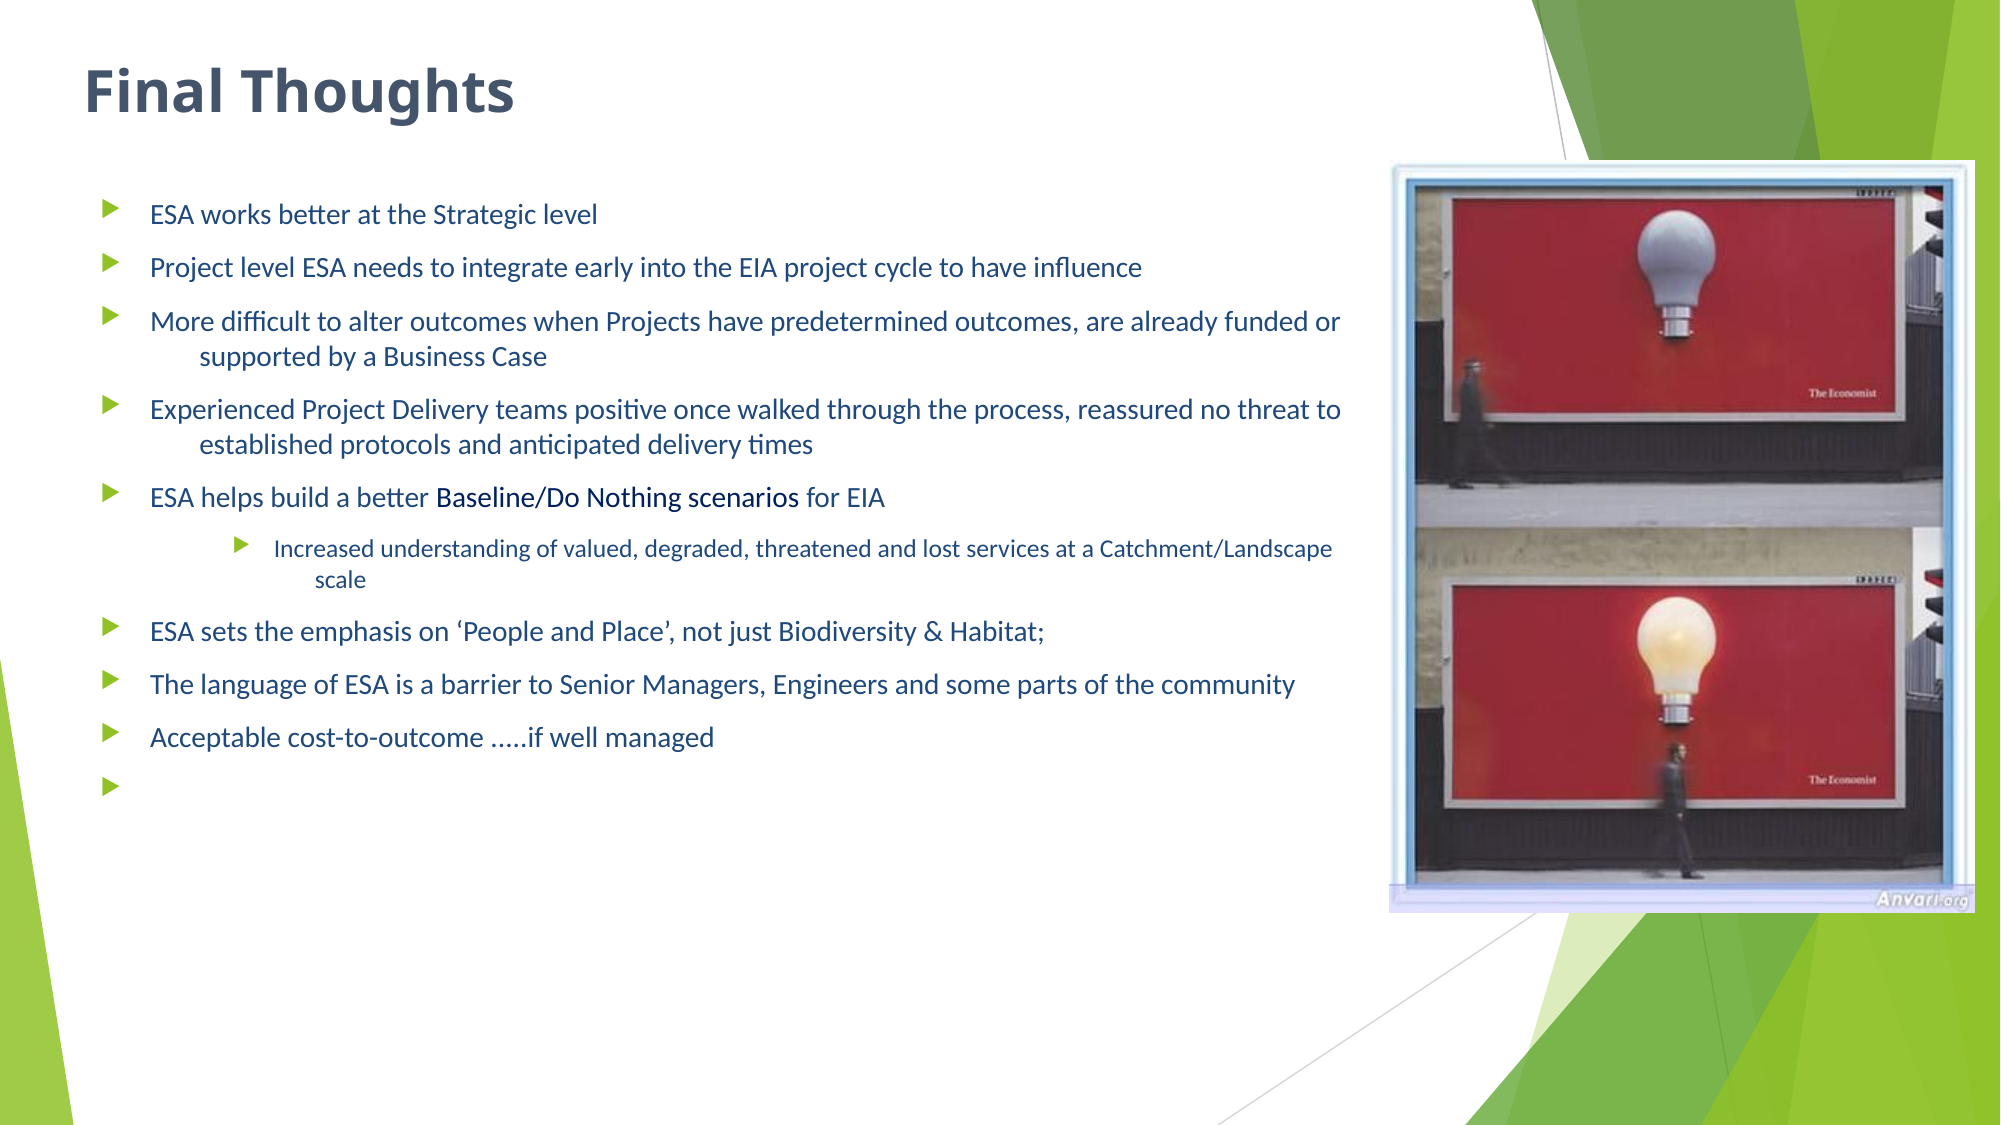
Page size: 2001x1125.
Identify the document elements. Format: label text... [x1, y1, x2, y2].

title Final Thoughts [69, 47, 1480, 161]
list ESA works better at the Strategic level Project level ESA needs to integrate early into the EIA project cycle to have influence More difficult to alter outcomes when Projects have predetermined outcomes, are already funded or supported by a Business Case Experienced Project Delivery teams positive once walked through the process, reassured no threat to established protocols and anticipated delivery times ESA helps build a better Baseline/Do Nothing scenarios for EIA Increased understanding of valued, degraded, threatened and lost services at a Catchment/Landscape scale ESA sets the emphasis on ‘People and Place’, not just Biodiversity & Habitat; The language of ESA is a barrier to Senior Managers, Engineers and some parts of the community Acceptable cost-to-outcome .....if well managed [85, 187, 1367, 764]
picture [1389, 160, 1975, 913]
